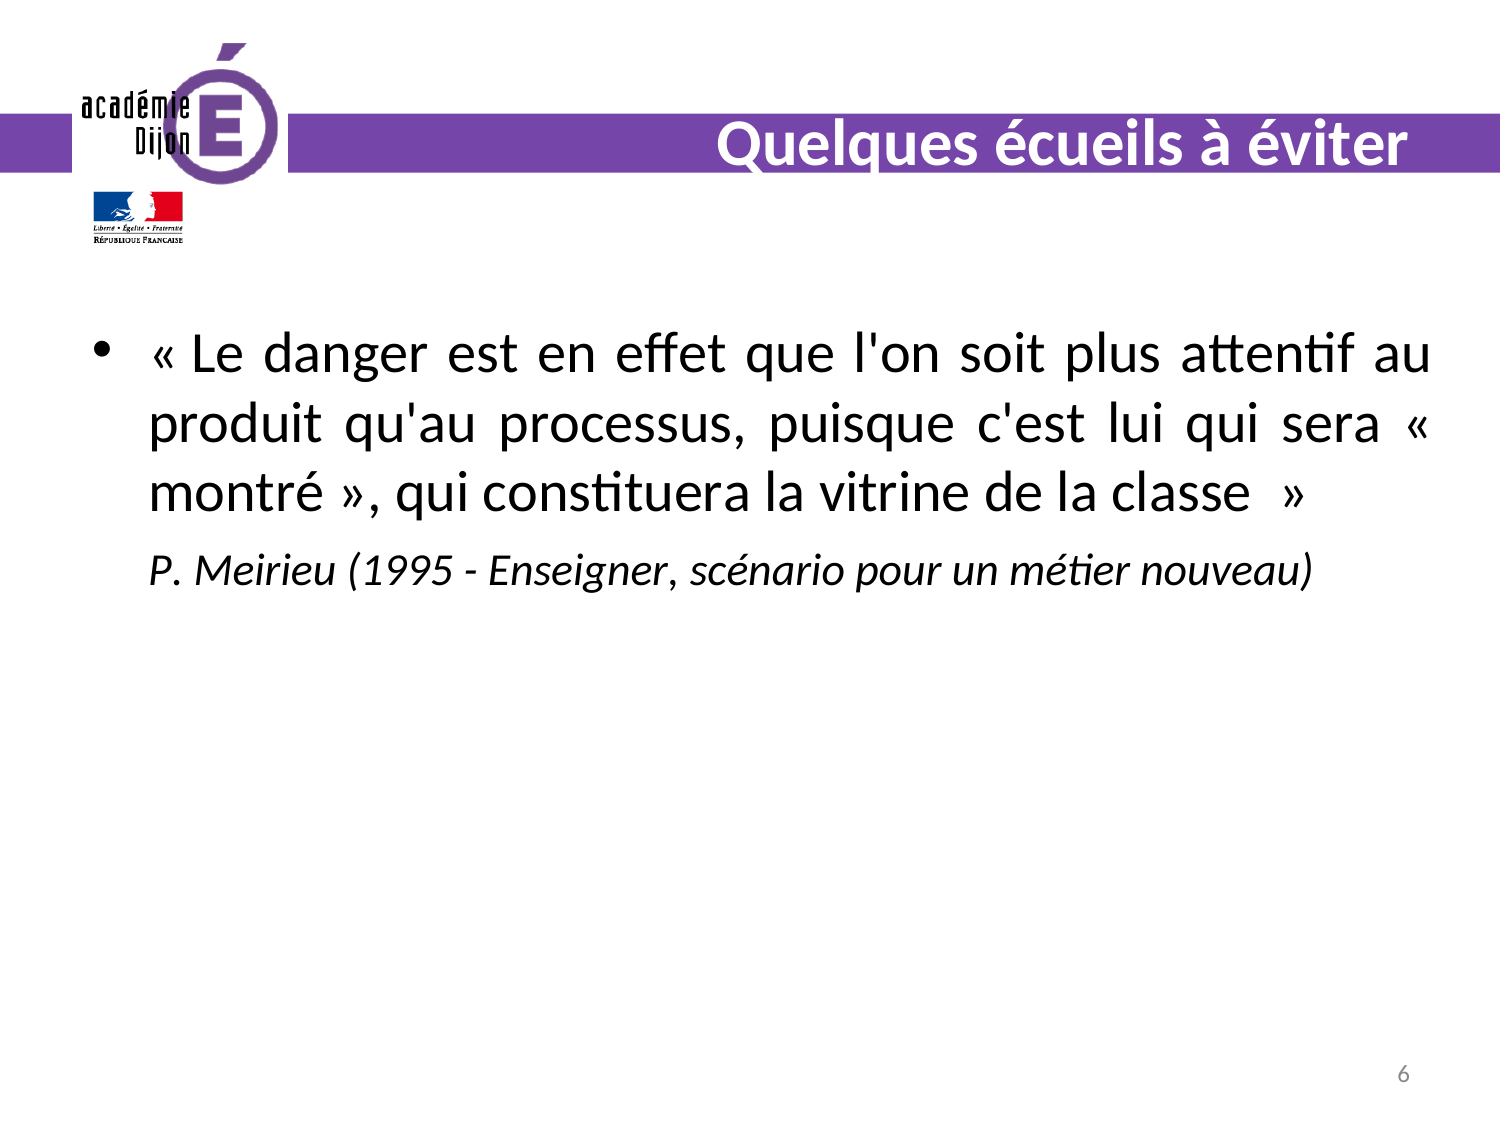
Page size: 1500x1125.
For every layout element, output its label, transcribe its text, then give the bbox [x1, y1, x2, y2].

title Quelques écueils à éviter [360, 45, 1425, 233]
list « Le danger est en effet que l'on soit plus attentif au produit qu'au processus, puisque c'est lui qui sera « montré », qui constituera la vitrine de la classe » P. Meirieu (1995 - Enseigner, scénario pour un métier nouveau) [76, 267, 1449, 1012]
picture [82, 43, 278, 243]
text_box <number> [1074, 1042, 1426, 1103]
